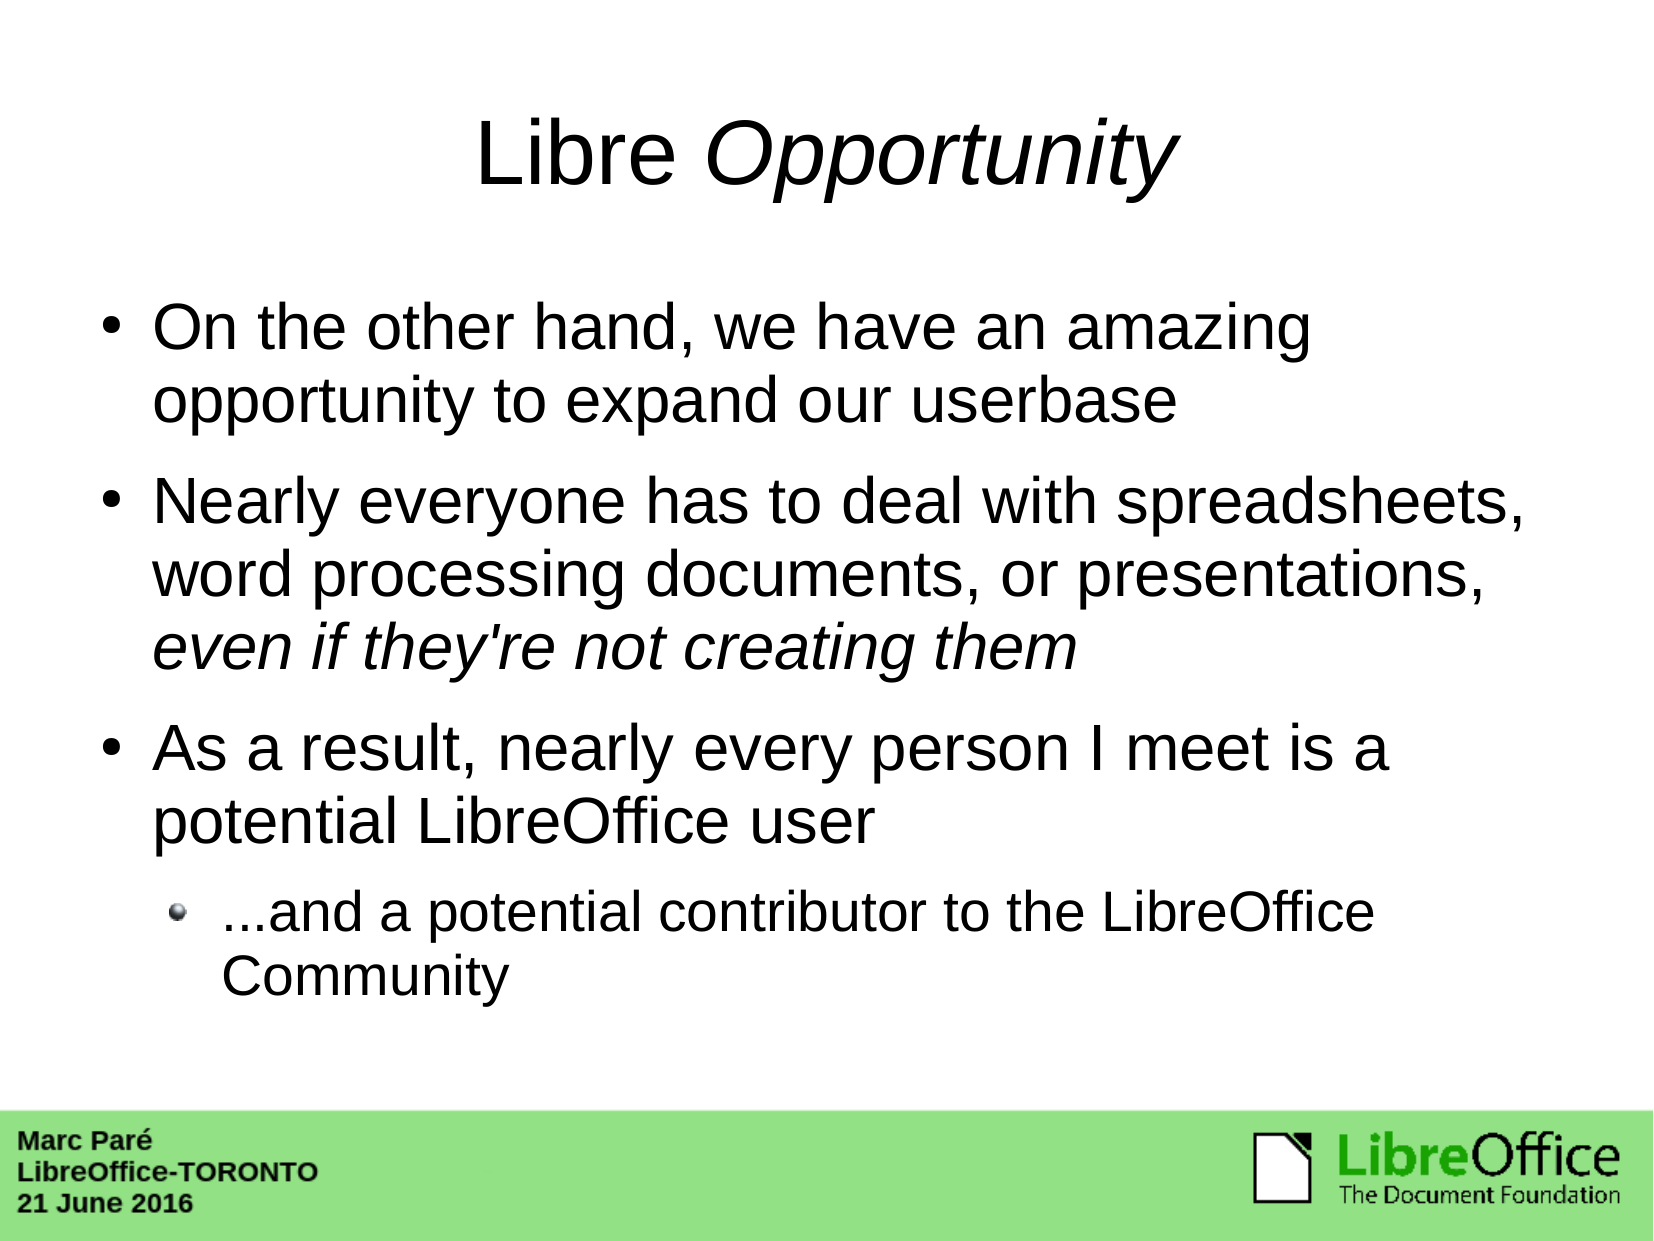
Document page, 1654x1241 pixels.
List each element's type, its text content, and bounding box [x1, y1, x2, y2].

list On the other hand, we have an amazing opportunity to expand our userbase Nearly everyone has to deal with spreadsheets, word processing documents, or presentations, even if they're not creating them As a result, nearly every person I meet is a potential LibreOffice user ...and a potential contributor to the LibreOffice Community [82, 290, 1571, 1010]
picture [0, 0, 1654, 1241]
title Libre Opportunity [82, 49, 1571, 257]
